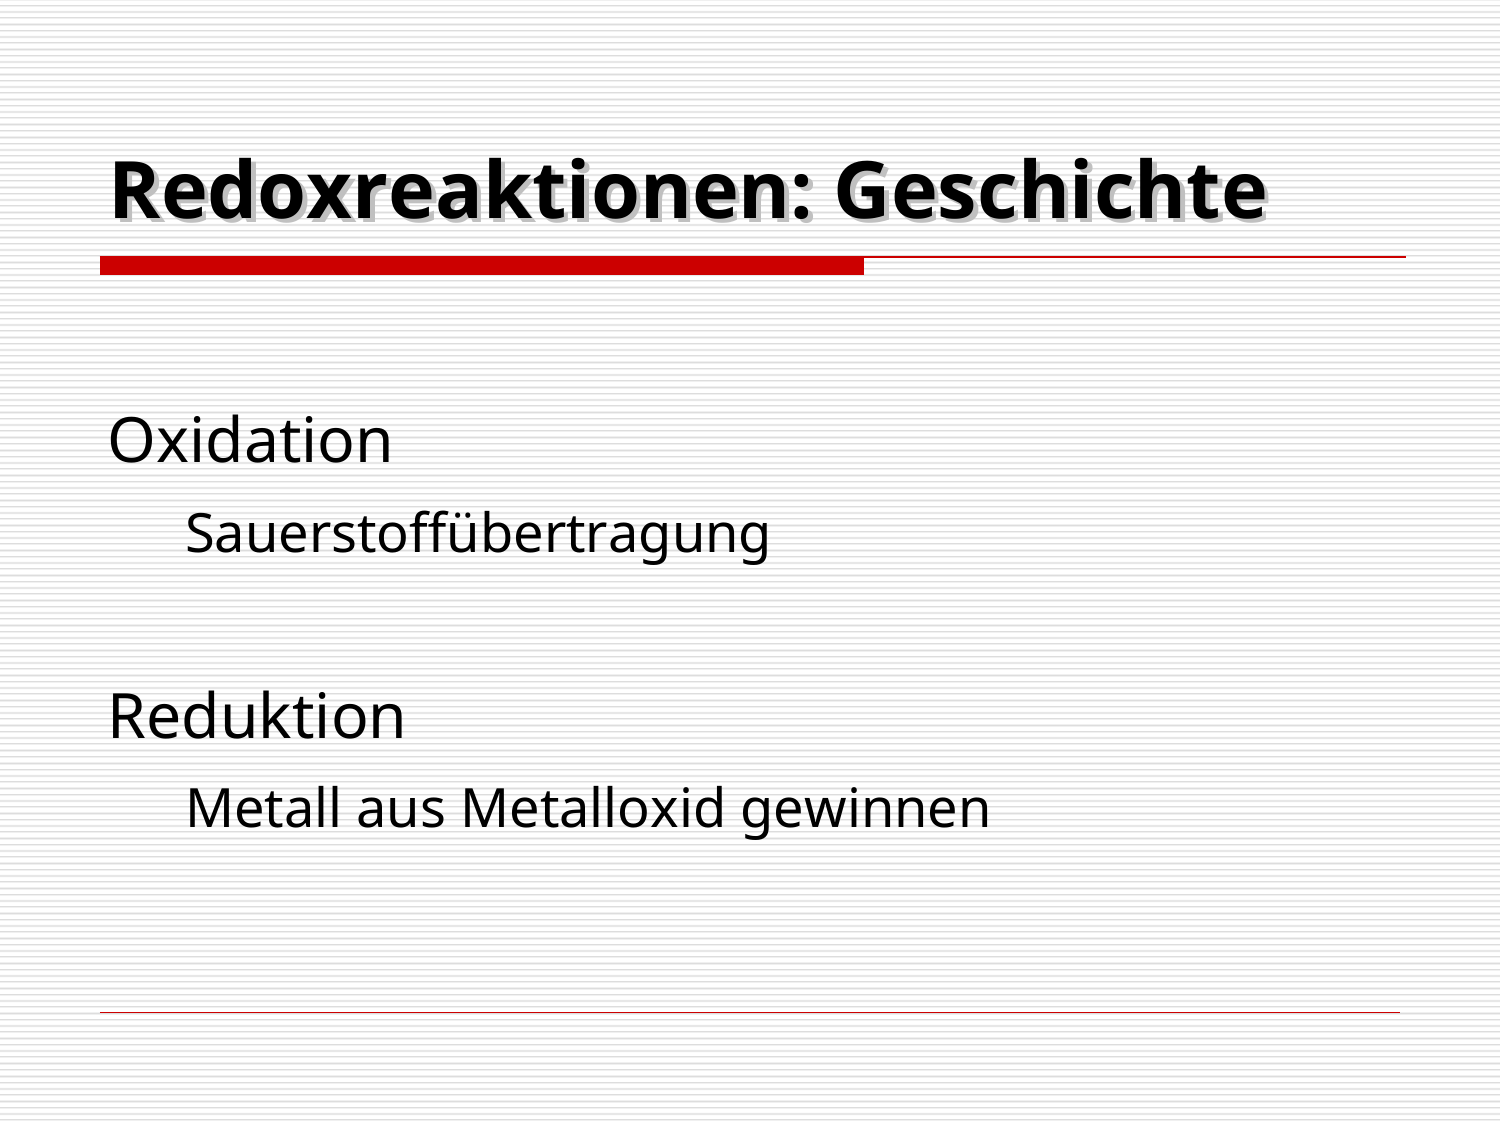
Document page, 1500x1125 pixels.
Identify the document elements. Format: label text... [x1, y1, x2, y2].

title Redoxreaktionen: Geschichte [94, 49, 1407, 250]
picture [0, 0, 1500, 1125]
list Oxidation Sauerstoffübertragung Reduktion Metall aus Metalloxid gewinnen [92, 287, 1406, 988]
